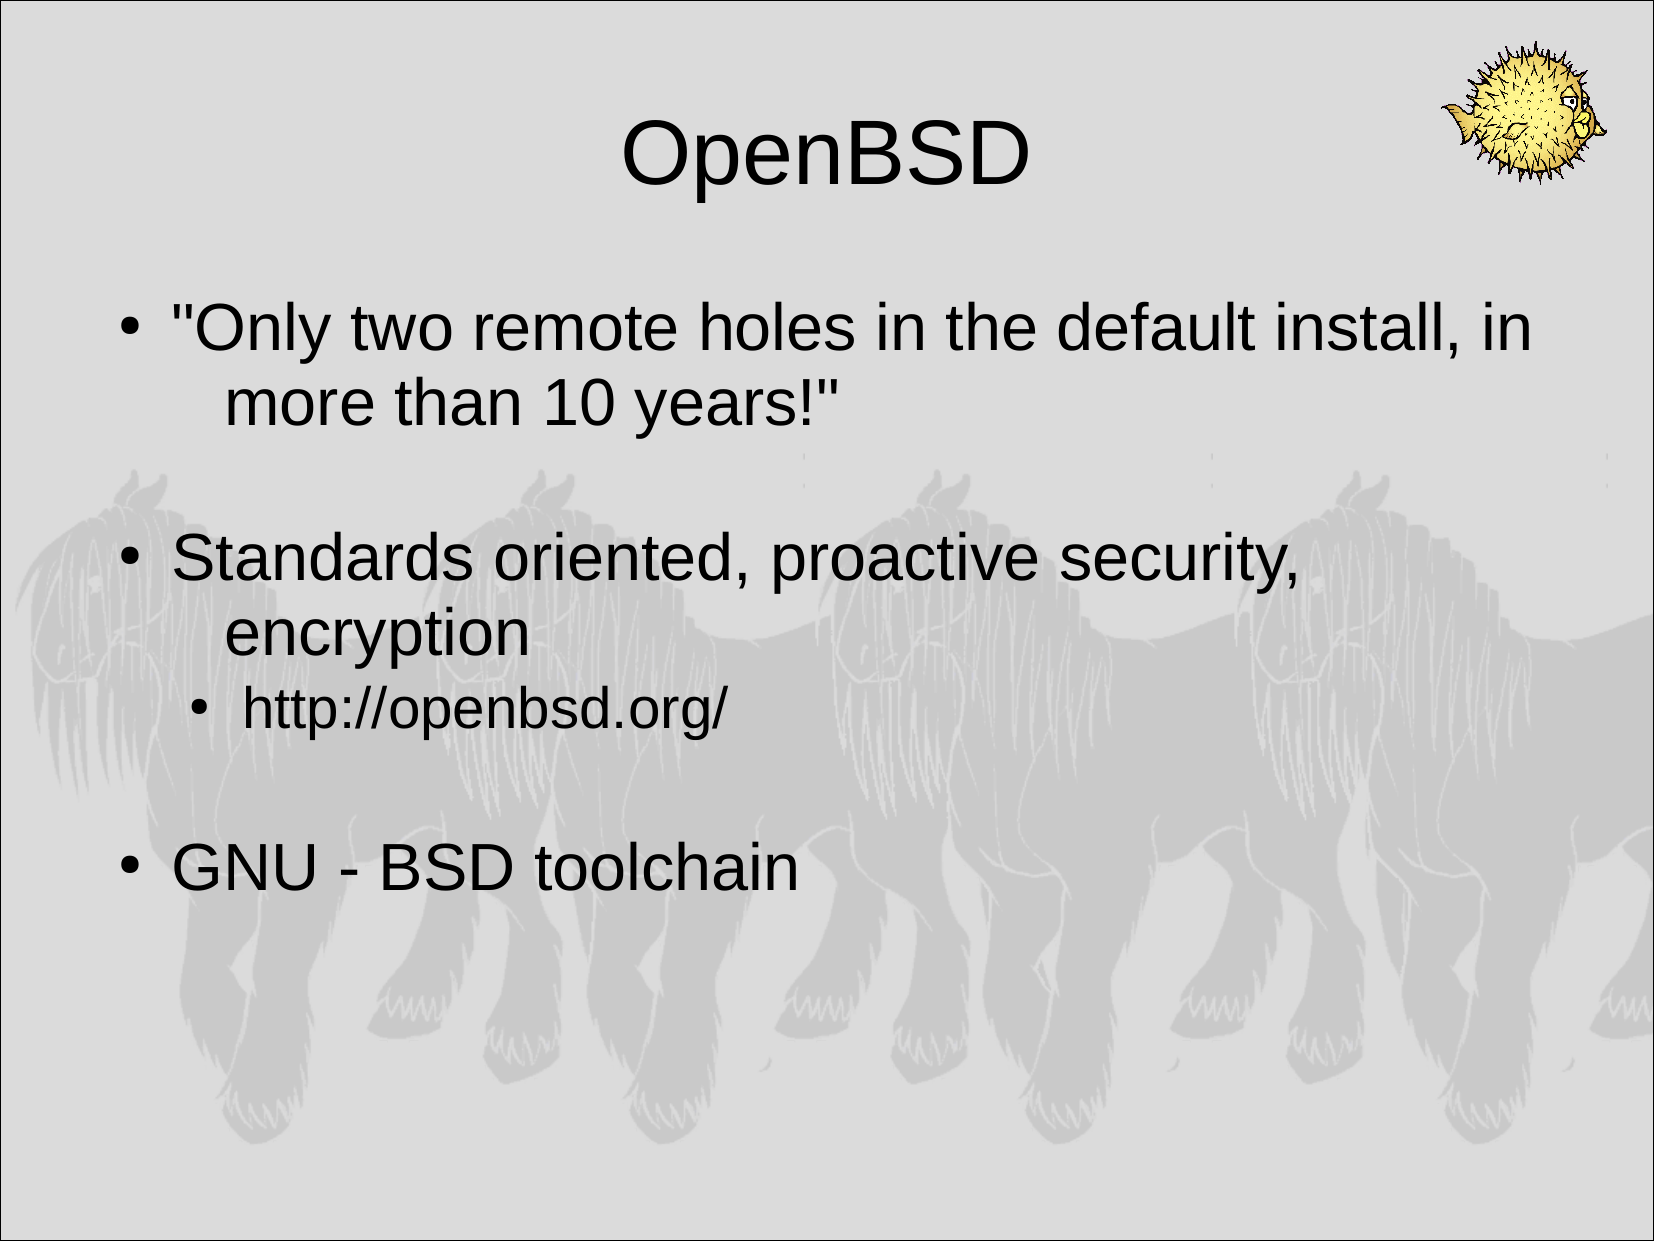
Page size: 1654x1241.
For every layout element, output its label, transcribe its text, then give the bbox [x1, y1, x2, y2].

title OpenBSD [82, 56, 1571, 250]
list "Only two remote holes in the default install, in more than 10 years!" Standards oriented, proactive security, encryption http://openbsd.org/ GNU - BSD toolchain [82, 290, 1571, 1094]
picture [1435, 37, 1613, 188]
